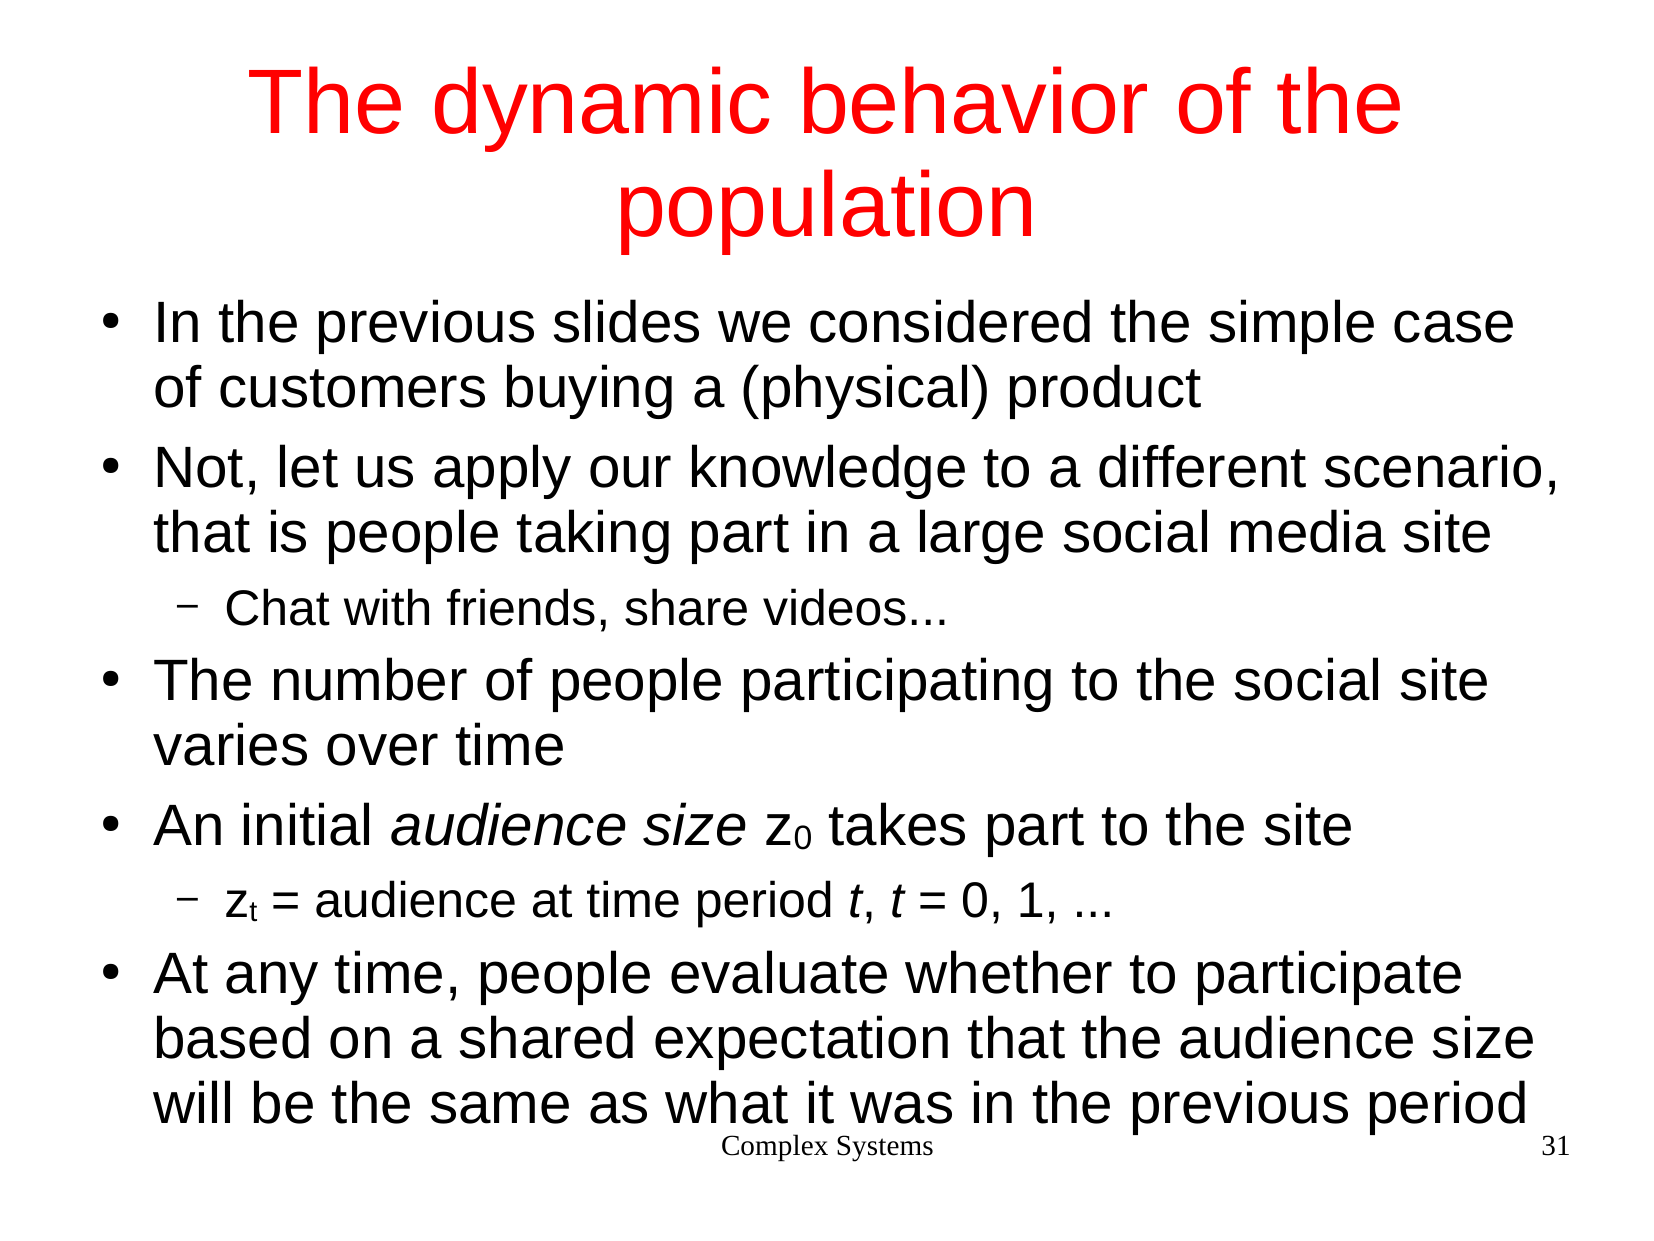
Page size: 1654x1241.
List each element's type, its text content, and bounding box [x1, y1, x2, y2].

title The dynamic behavior of the population [82, 49, 1571, 257]
list In the previous slides we considered the simple case of customers buying a (physical) product Not, let us apply our knowledge to a different scenario, that is people taking part in a large social media site Chat with friends, share videos... The number of people participating to the social site varies over time An initial audience size z0 takes part to the site zt = audience at time period t, t = 0, 1, ... At any time, people evaluate whether to participate based on a shared expectation that the audience size will be the same as what it was in the previous period [82, 290, 1571, 1172]
